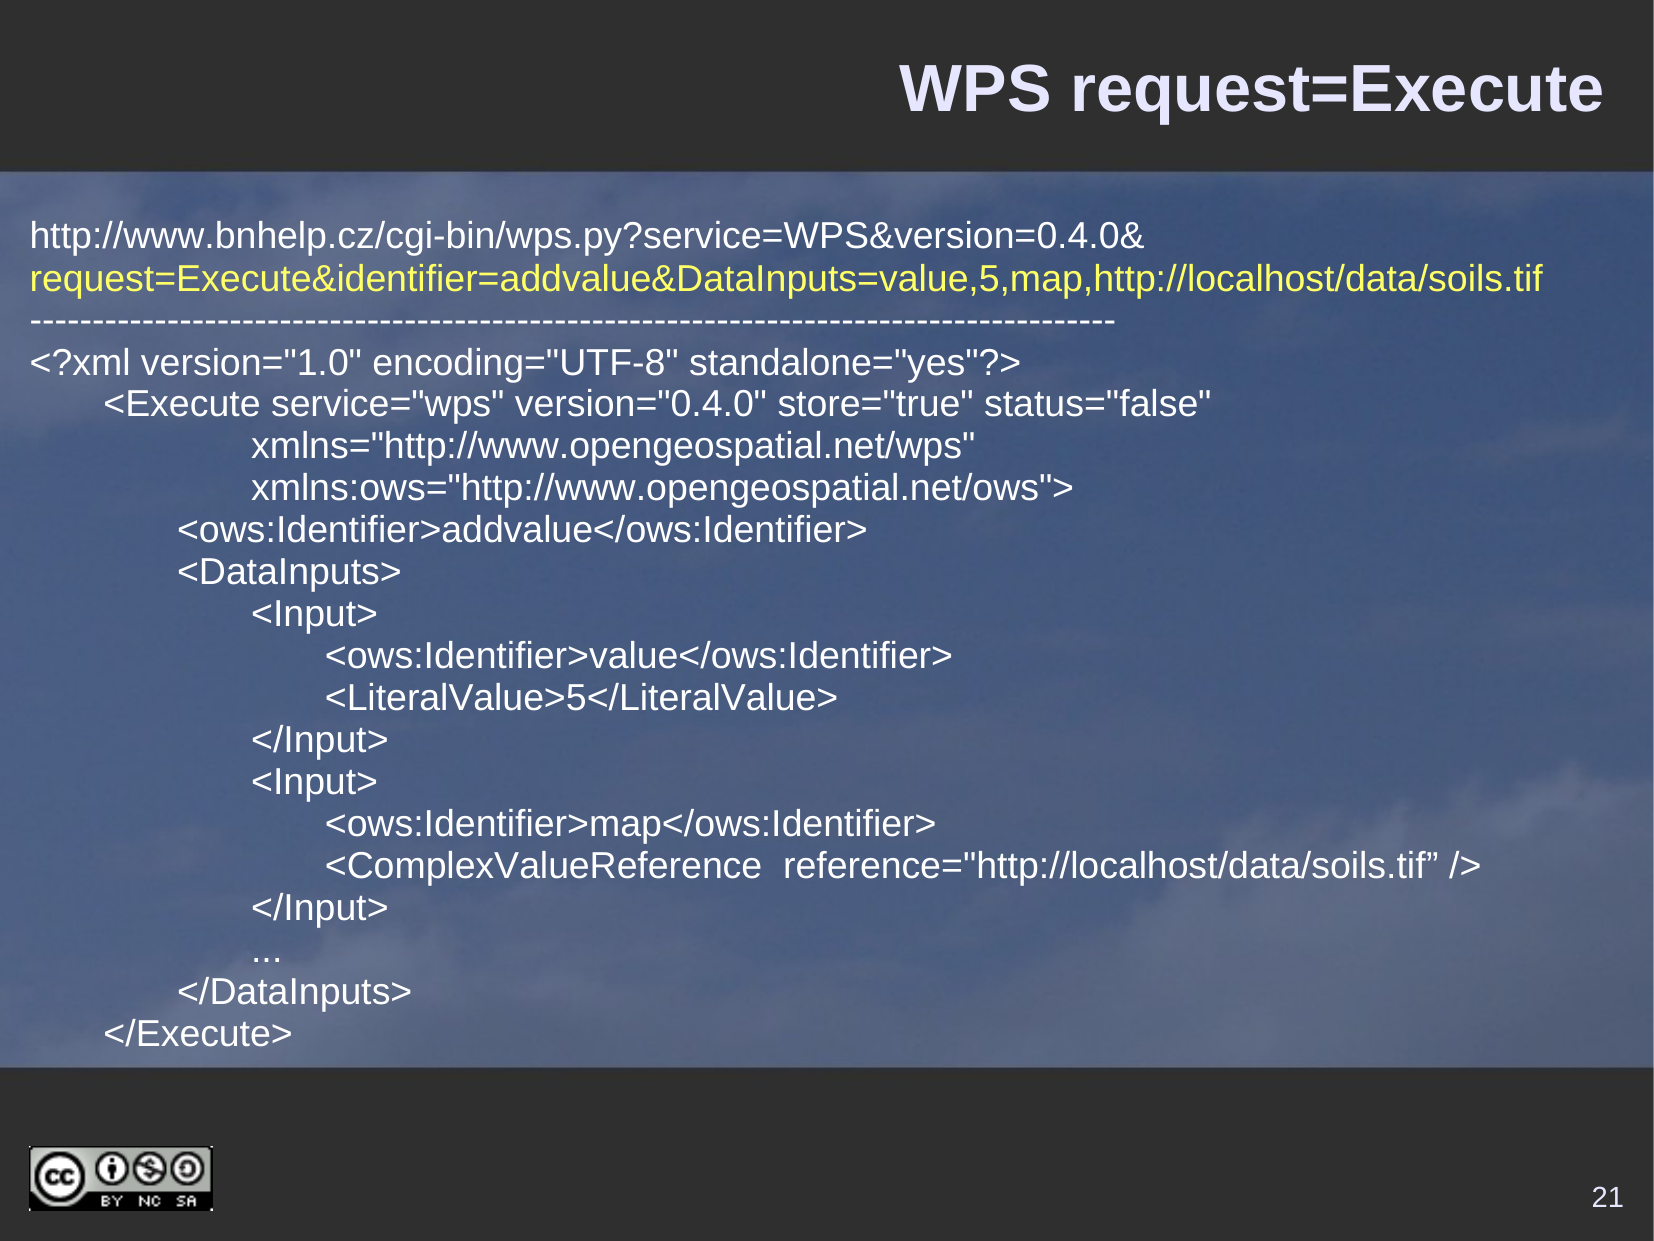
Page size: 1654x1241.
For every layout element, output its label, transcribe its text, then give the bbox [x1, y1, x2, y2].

subtitle http://www.bnhelp.cz/cgi-bin/wps.py?service=WPS&version=0.4.0& request=Execute&identifier=addvalue&DataInputs=value,5,map,http://localhost/data/soils.tif --------------------------------------------------------------------------------------- <?xml version="1.0" encoding="UTF-8" standalone="yes"?> <Execute service="wps" version="0.4.0" store="true" status="false" xmlns="http://www.opengeospatial.net/wps" xmlns:ows="http://www.opengeospatial.net/ows"> <ows:Identifier>addvalue</ows:Identifier> <DataInputs> <Input> <ows:Identifier>value</ows:Identifier> <LiteralValue>5</LiteralValue> </Input> <Input> <ows:Identifier>map</ows:Identifier> <ComplexValueReference reference="http://localhost/data/soils.tif” /> </Input> ... </DataInputs> </Execute> [29, 177, 1625, 1135]
picture [0, 0, 1654, 1241]
title WPS request=Execute [29, 29, 1625, 148]
